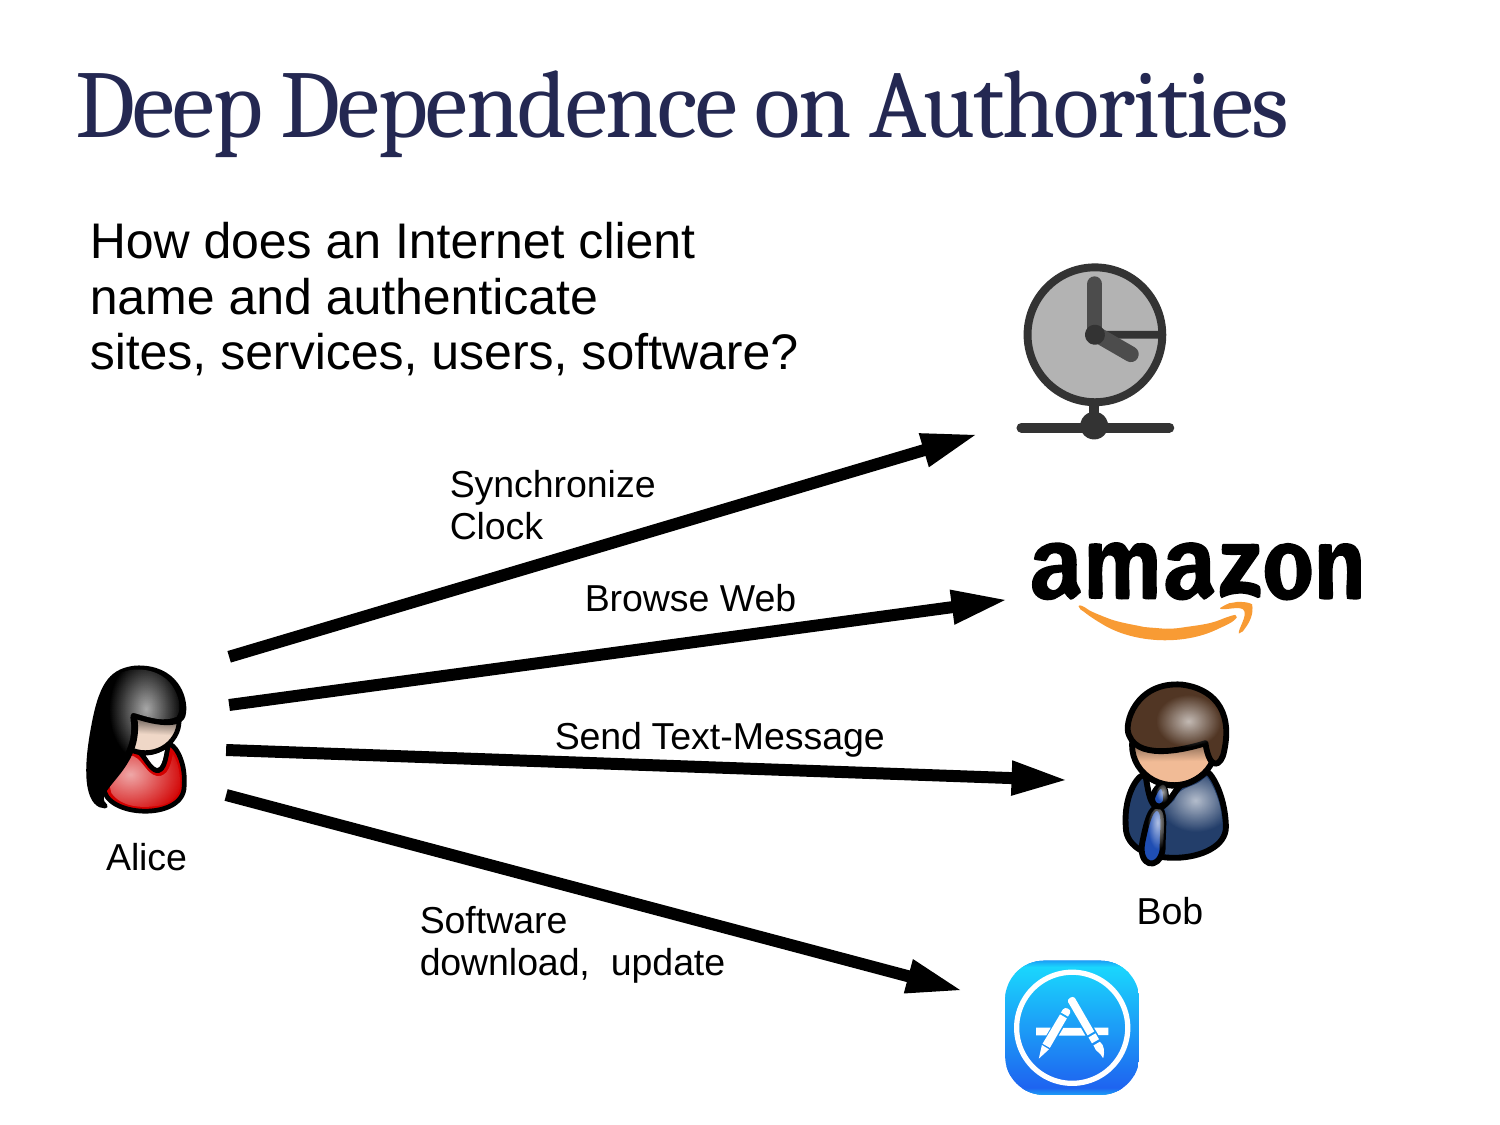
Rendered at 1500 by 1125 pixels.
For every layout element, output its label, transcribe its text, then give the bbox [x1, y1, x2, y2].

text_box How does an Internet client name and authenticate sites, services, users, software? [75, 205, 856, 436]
picture [1005, 960, 1140, 1096]
text_box Synchronize Clock [435, 456, 706, 555]
picture [60, 660, 230, 830]
picture [998, 254, 1204, 461]
text_box Send Text-Message [540, 708, 931, 766]
picture [1065, 675, 1274, 884]
text_box Software download, update [405, 892, 796, 991]
text_box Alice [64, 828, 230, 886]
title Deep Dependence on Authorities [75, 0, 1471, 219]
text_box Bob [1080, 883, 1261, 941]
text_box Browse Web [570, 570, 886, 669]
picture [1028, 539, 1366, 646]
